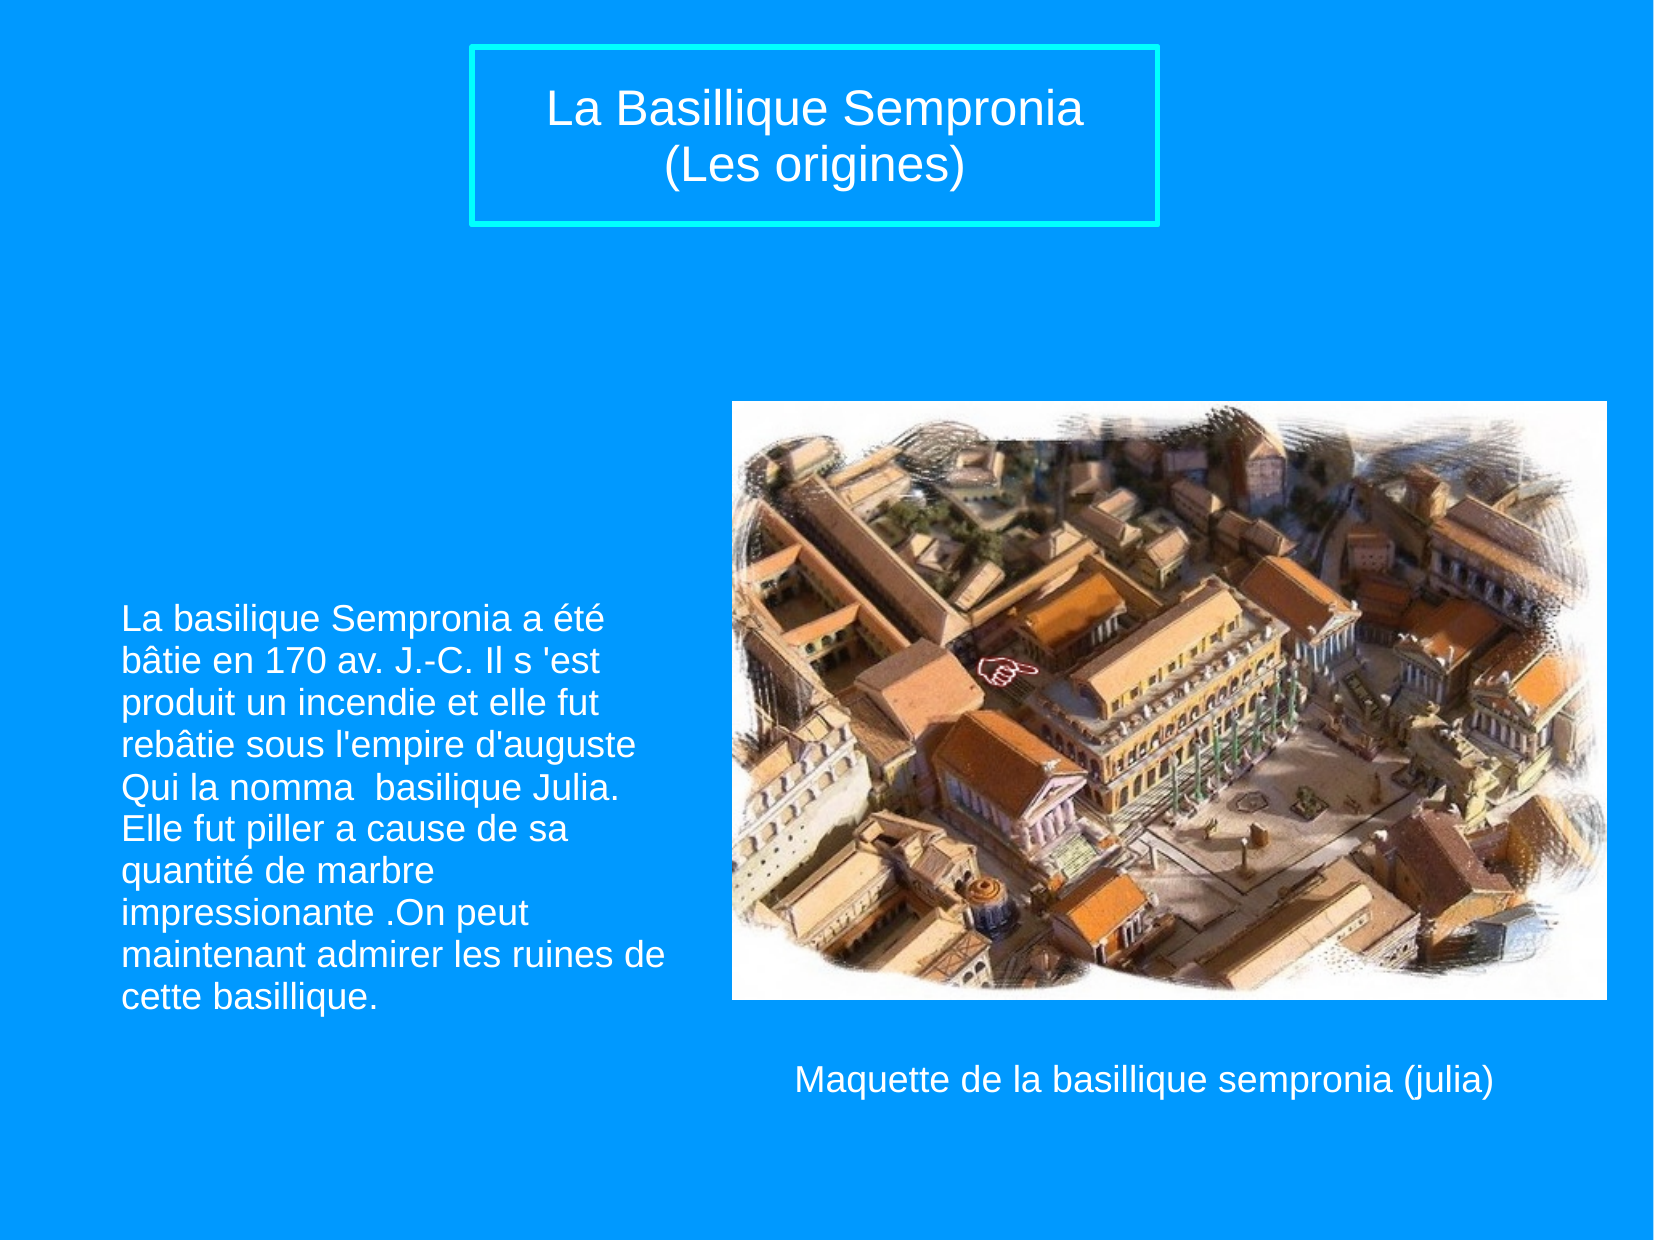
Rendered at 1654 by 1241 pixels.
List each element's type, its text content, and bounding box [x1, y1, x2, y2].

picture [732, 401, 1607, 1000]
text_box La basilique Sempronia a été bâtie en 170 av. J.-C. Il s 'est produit un incendie et elle fut rebâtie sous l'empire d'auguste Qui la nomma basilique Julia. Elle fut piller a cause de sa quantité de marbre impressionante .On peut maintenant admirer les ruines de cette basillique. [106, 590, 686, 1068]
text_box Maquette de la basillique sempronia (julia) [779, 1051, 1548, 1109]
text_box La Basillique Sempronia (Les origines) [472, 47, 1158, 225]
